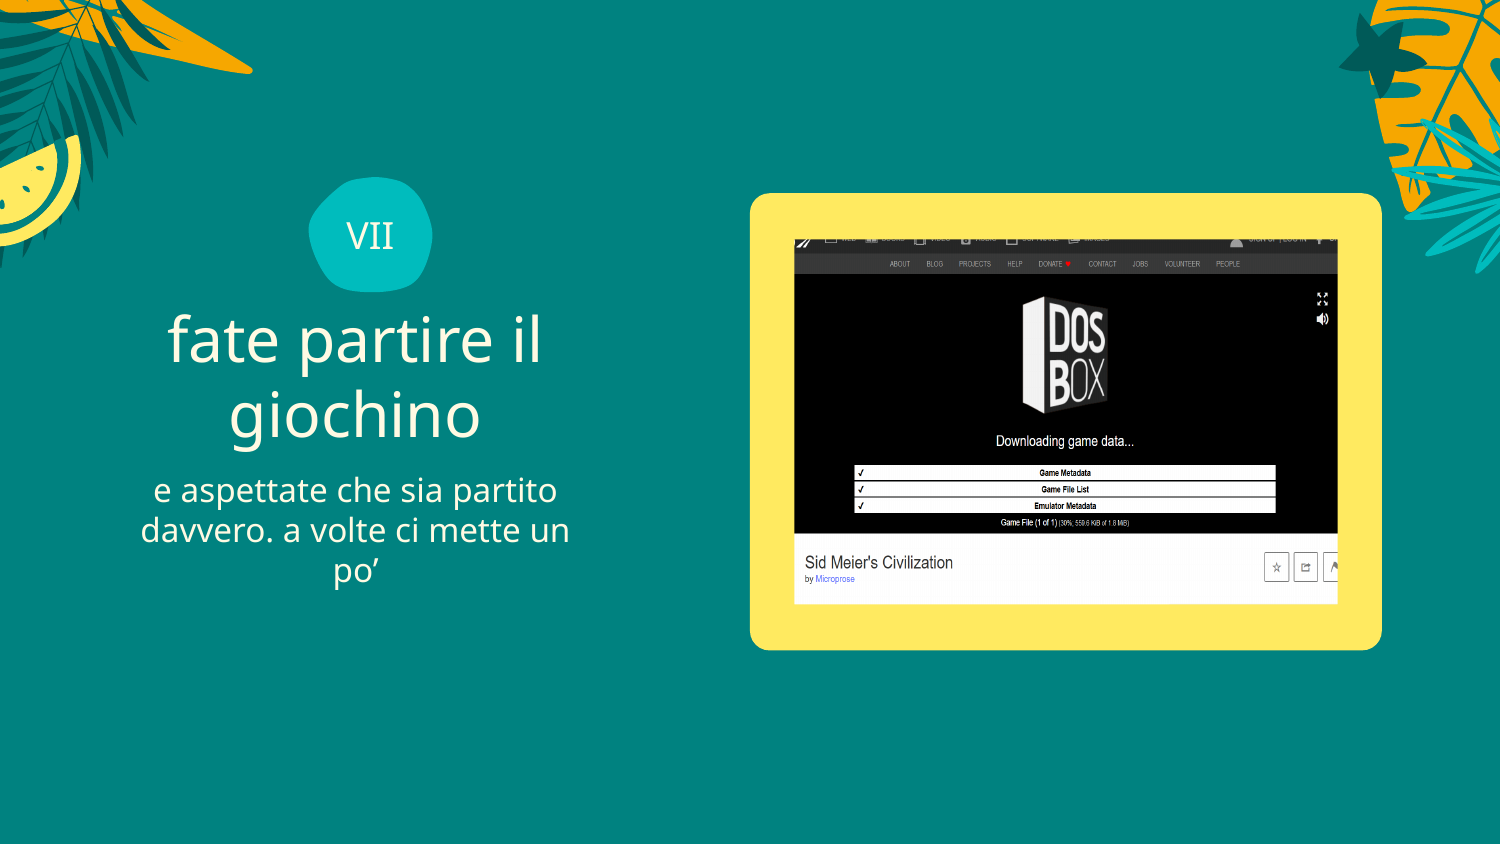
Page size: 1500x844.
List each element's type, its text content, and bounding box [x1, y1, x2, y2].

subtitle e aspettate che sia partito davvero. a volte ci mette un po’ [103, 422, 609, 637]
text_box [749, 193, 1382, 651]
text_box [330, 281, 416, 293]
text_box [336, 177, 412, 189]
title fate partire il giochino [88, 328, 623, 423]
picture [795, 240, 1337, 604]
title VII [308, 189, 433, 281]
